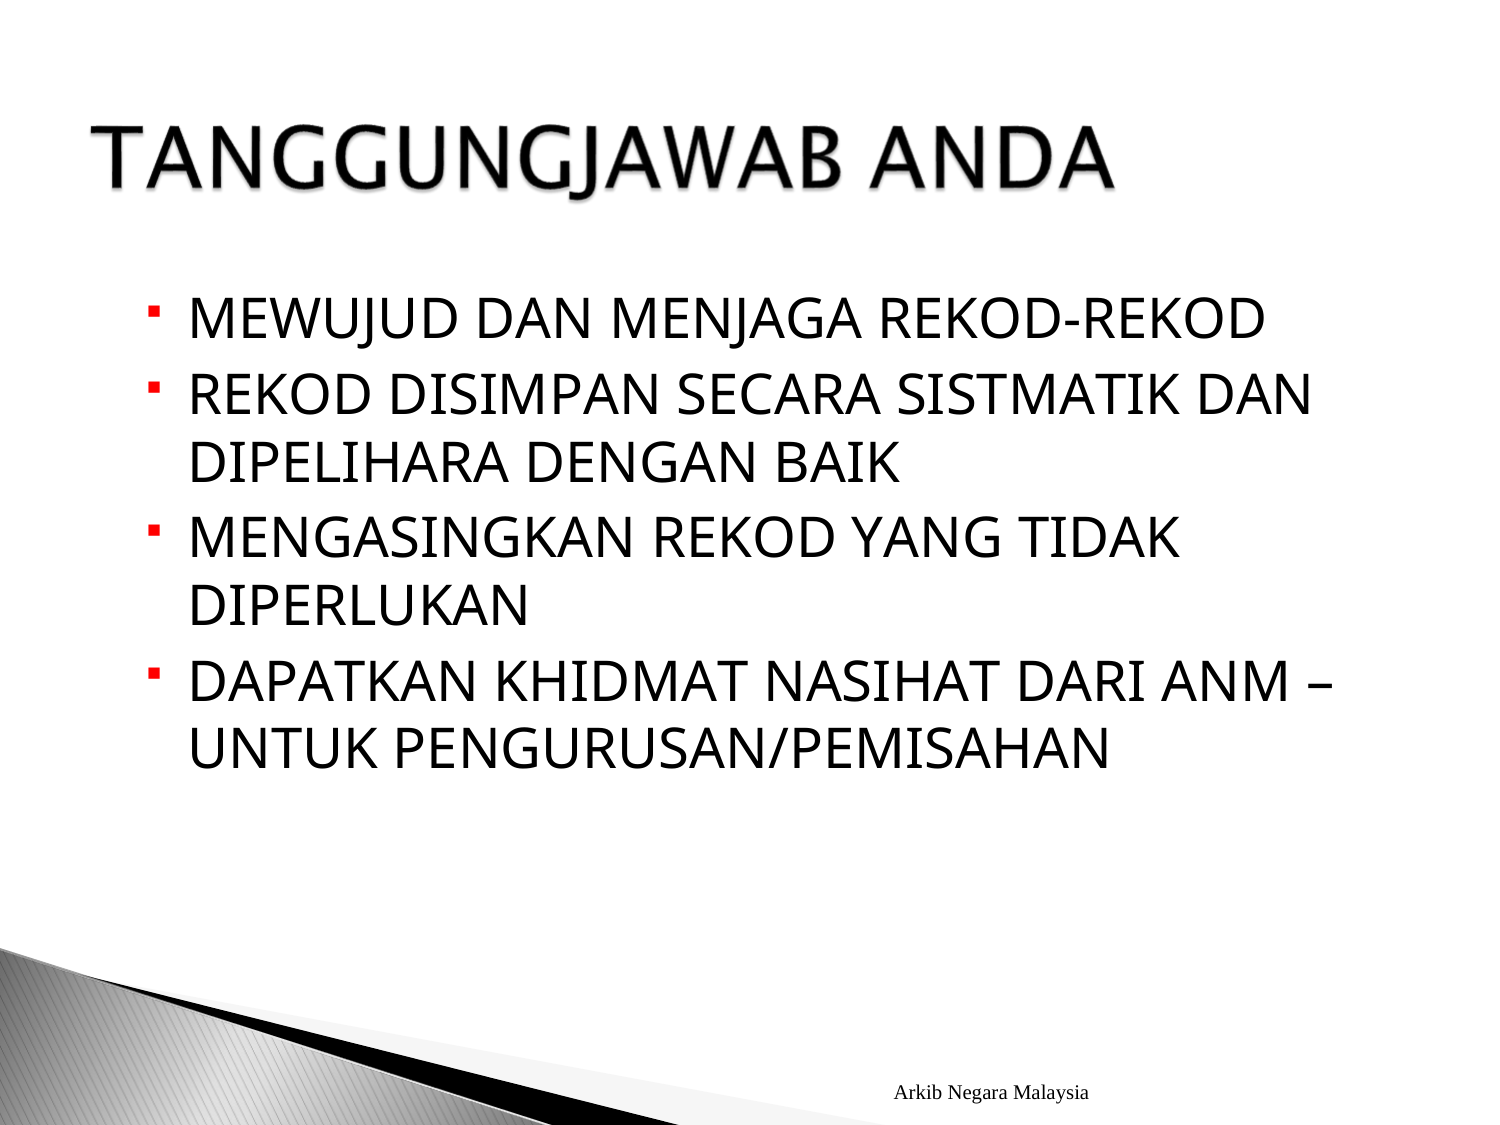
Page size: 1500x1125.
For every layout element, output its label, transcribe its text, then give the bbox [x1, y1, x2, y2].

list MEWUJUD DAN MENJAGA REKOD-REKOD REKOD DISIMPAN SECARA SISTMATIK DAN DIPELIHARA DENGAN BAIK MENGASINGKAN REKOD YANG TIDAK DIPERLUKAN DAPATKAN KHIDMAT NASIHAT DARI ANM – UNTUK PENGURUSAN/PEMISAHAN [112, 274, 1388, 1063]
picture [0, 947, 559, 1125]
picture [75, 91, 1426, 242]
text_box Arkib Negara Malaysia [718, 1051, 1105, 1112]
